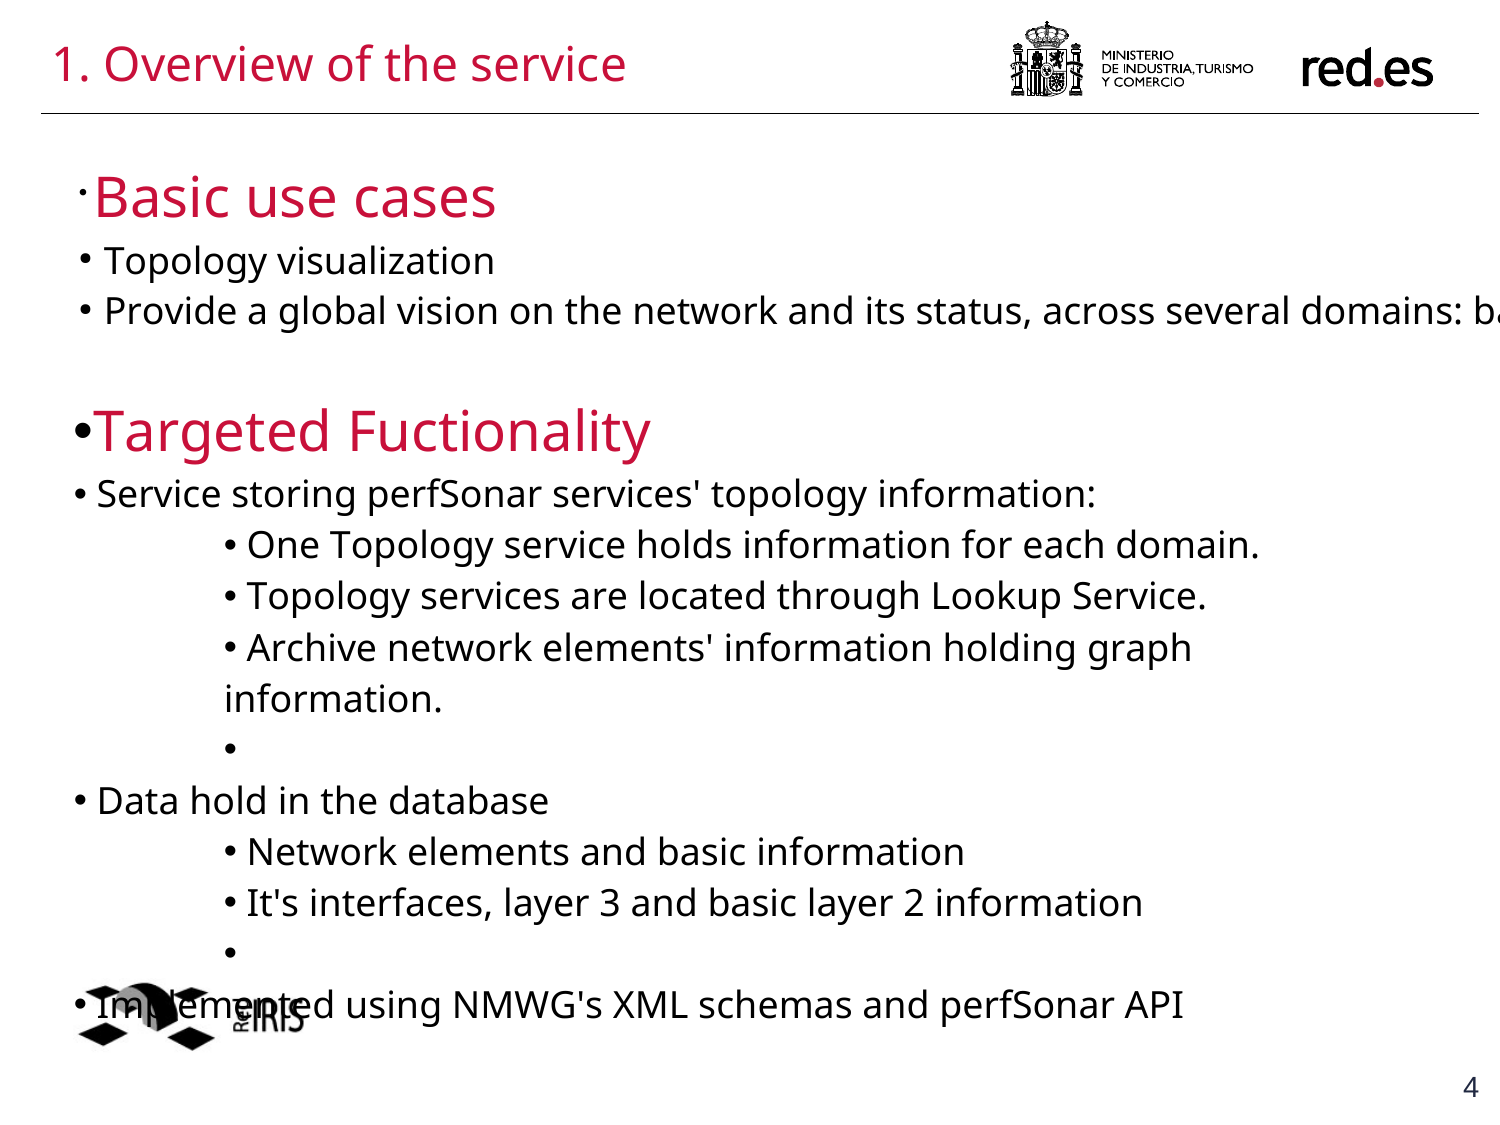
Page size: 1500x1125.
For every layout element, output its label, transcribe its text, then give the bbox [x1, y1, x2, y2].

text_box Targeted Fuctionality Service storing perfSonar services' topology information: One Topology service holds information for each domain. Topology services are located through Lookup Service. Archive network elements' information holding graph information. Data hold in the database Network elements and basic information It's interfaces, layer 3 and basic layer 2 information Implemented using NMWG's XML schemas and perfSonar API [59, 383, 1418, 975]
text_box 1. Overview of the service [36, 22, 644, 103]
list [29, 324, 1380, 1068]
text_box Basic use cases Topology visualization Provide a global vision on the network and its status, across several domains: basic information for planning, design, optimization [64, 149, 1500, 344]
